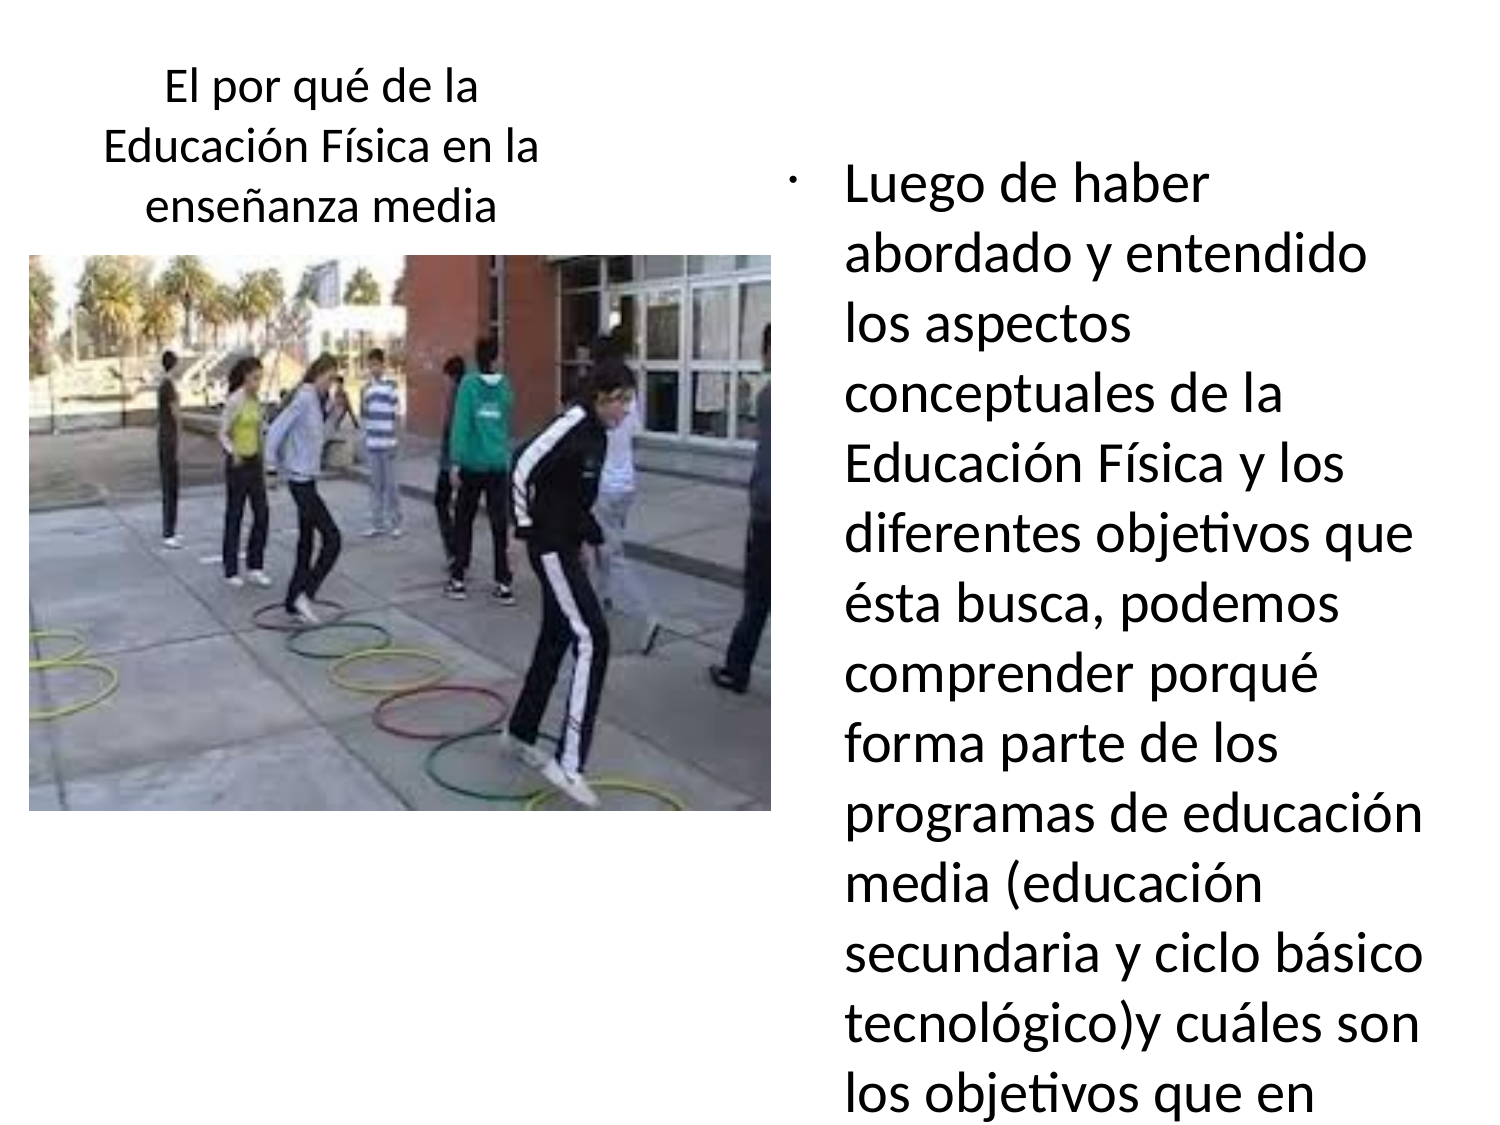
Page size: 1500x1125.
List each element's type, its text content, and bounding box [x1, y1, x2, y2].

picture [29, 255, 771, 811]
list Luego de haber abordado y entendido los aspectos conceptuales de la Educación Física y los diferentes objetivos que ésta busca, podemos comprender porqué forma parte de los programas de educación media (educación secundaria y ciclo básico tecnológico)y cuáles son los objetivos que en estos niveles la Educación Física persigue… [773, 137, 1447, 1094]
title El por qué de la Educación Física en la enseñanza media [75, 44, 569, 236]
